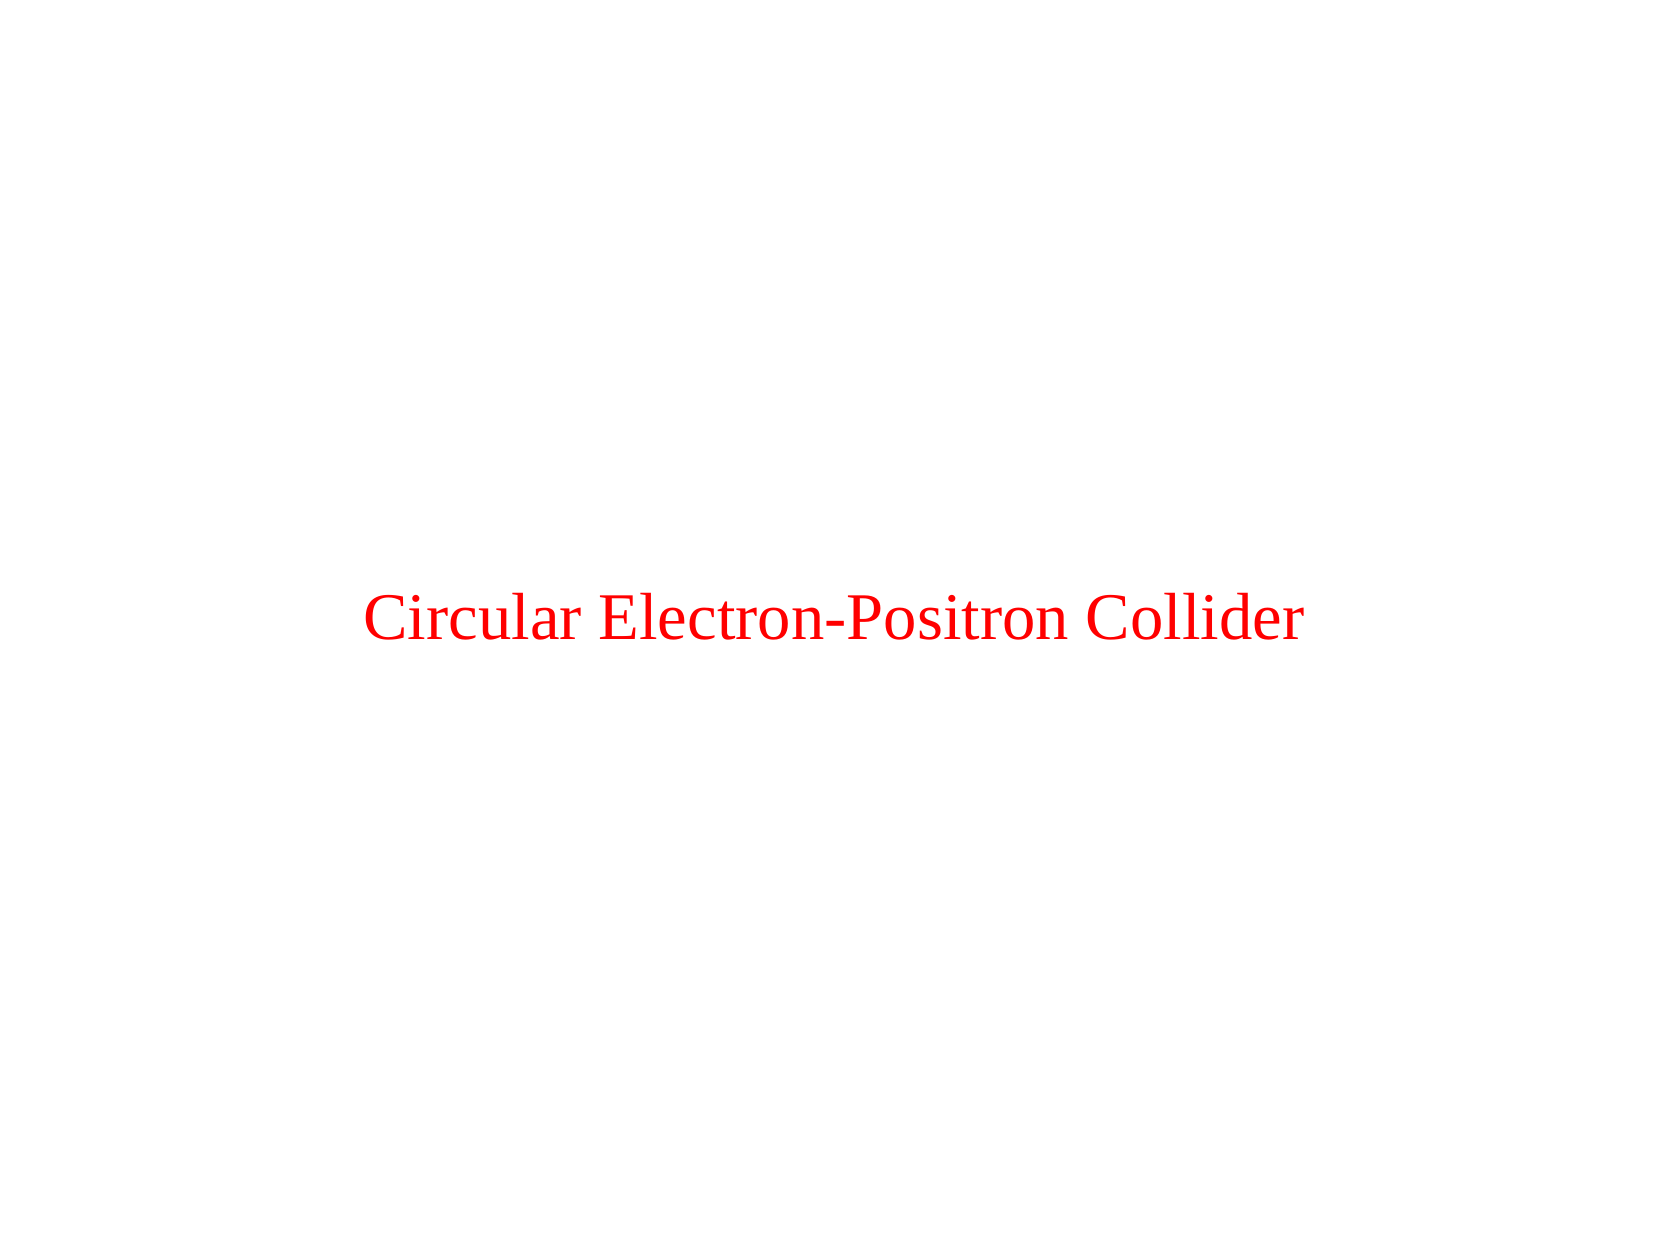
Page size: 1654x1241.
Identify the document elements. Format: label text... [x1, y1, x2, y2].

title Circular Electron-Positron Collider [128, 548, 1541, 687]
